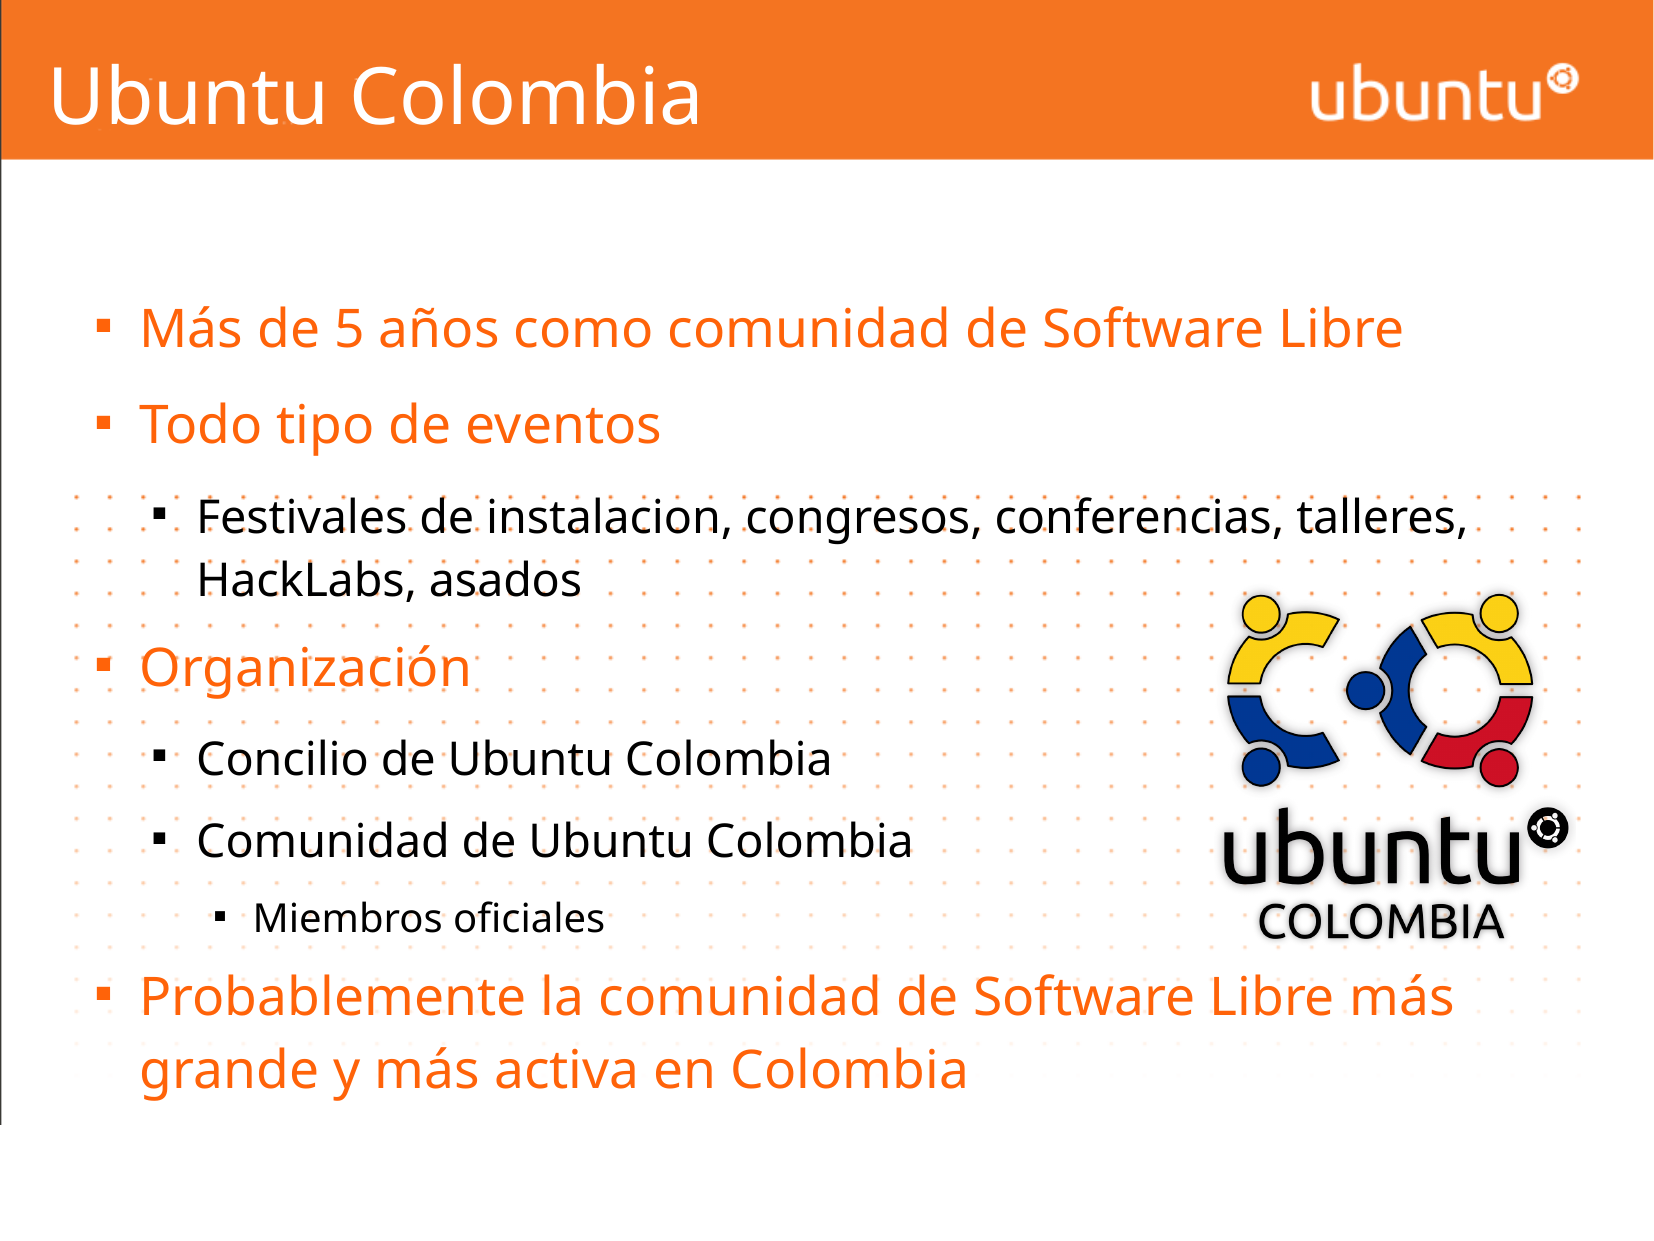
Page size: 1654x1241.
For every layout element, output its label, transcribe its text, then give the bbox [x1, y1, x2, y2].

list Más de 5 años como comunidad de Software Libre Todo tipo de eventos Festivales de instalacion, congresos, conferencias, talleres, HackLabs, asados Organización Concilio de Ubuntu Colombia Comunidad de Ubuntu Colombia Miembros oficiales Probablemente la comunidad de Software Libre más grande y más activa en Colombia [82, 290, 1571, 1109]
picture [0, 0, 1654, 1125]
title Ubuntu Colombia [47, 29, 1276, 158]
